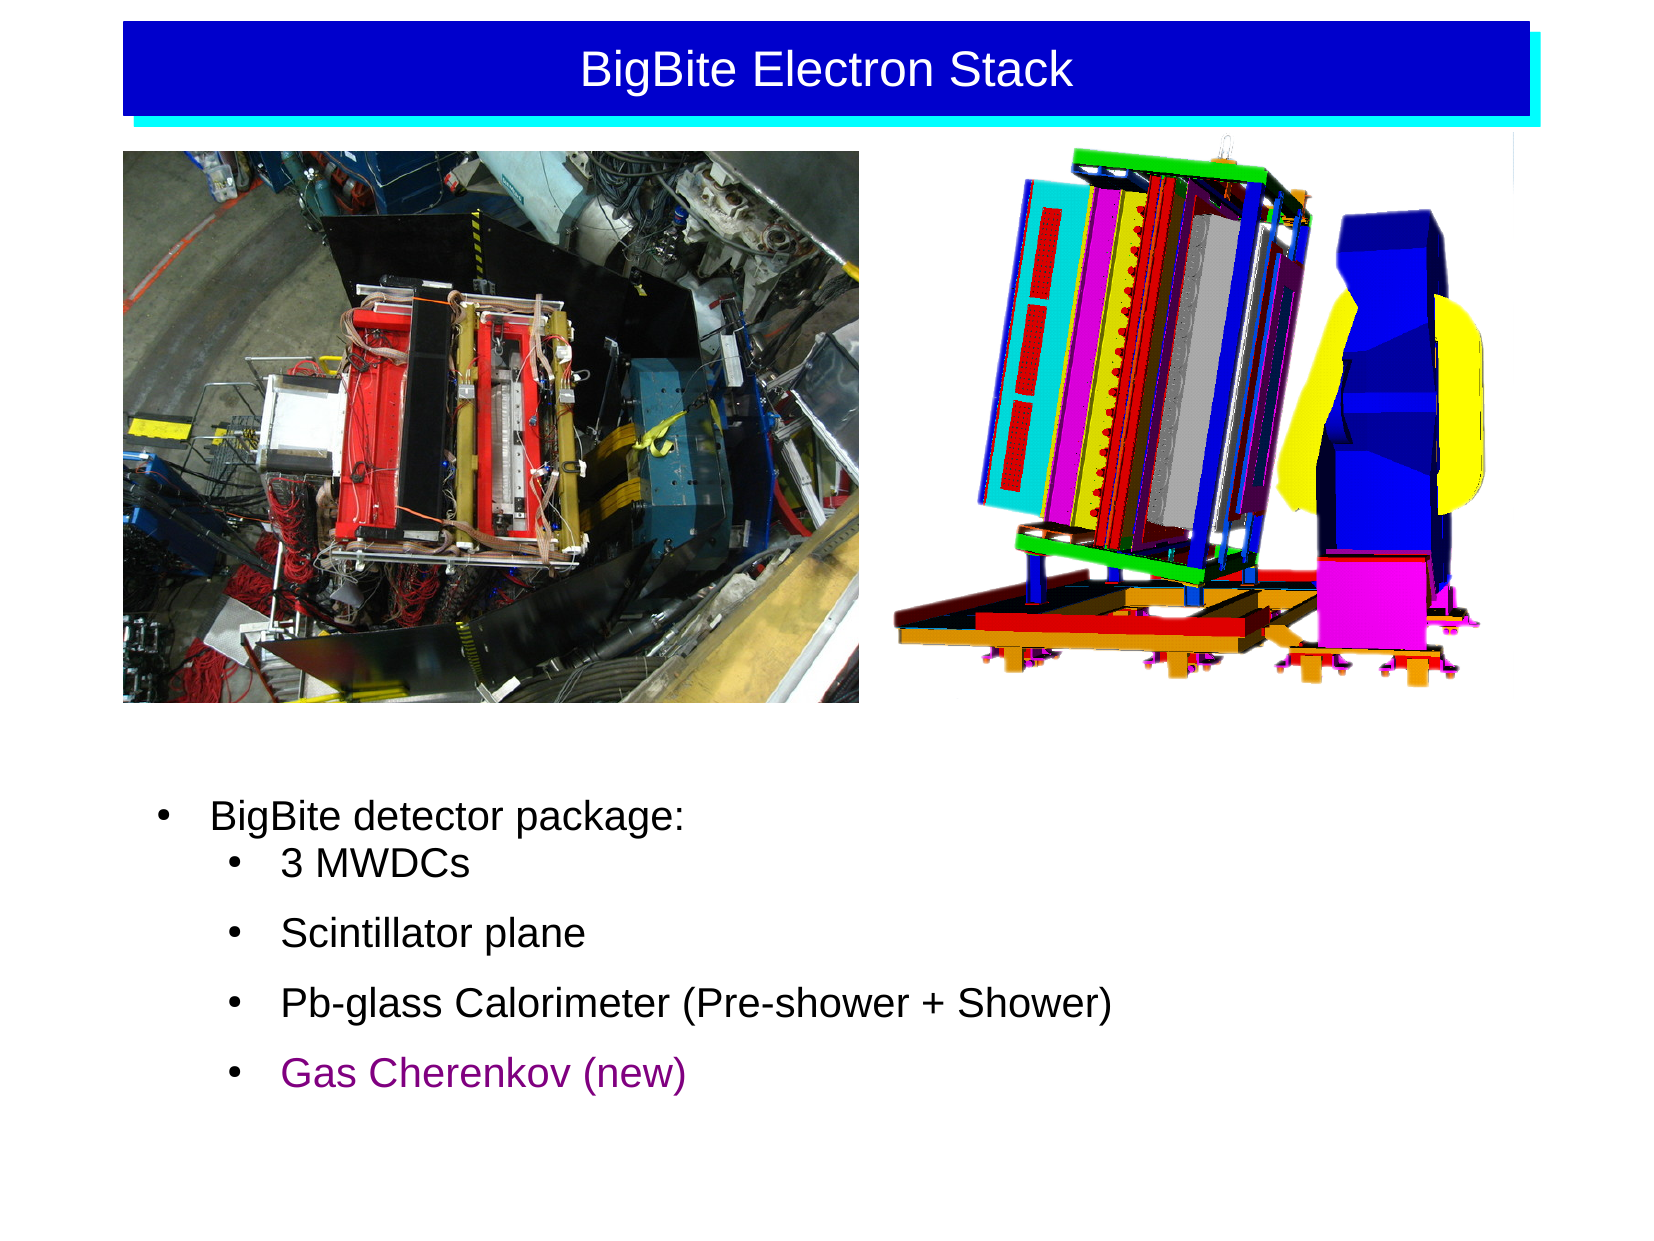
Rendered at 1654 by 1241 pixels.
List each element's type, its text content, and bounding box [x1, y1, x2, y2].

list BigBite detector package: 3 MWDCs Scintillator plane Pb-glass Calorimeter (Pre-shower + Shower) Gas Cherenkov (new) [123, 785, 1515, 1139]
picture [123, 151, 859, 703]
picture [863, 132, 1515, 699]
title BigBite Electron Stack [123, 22, 1530, 116]
